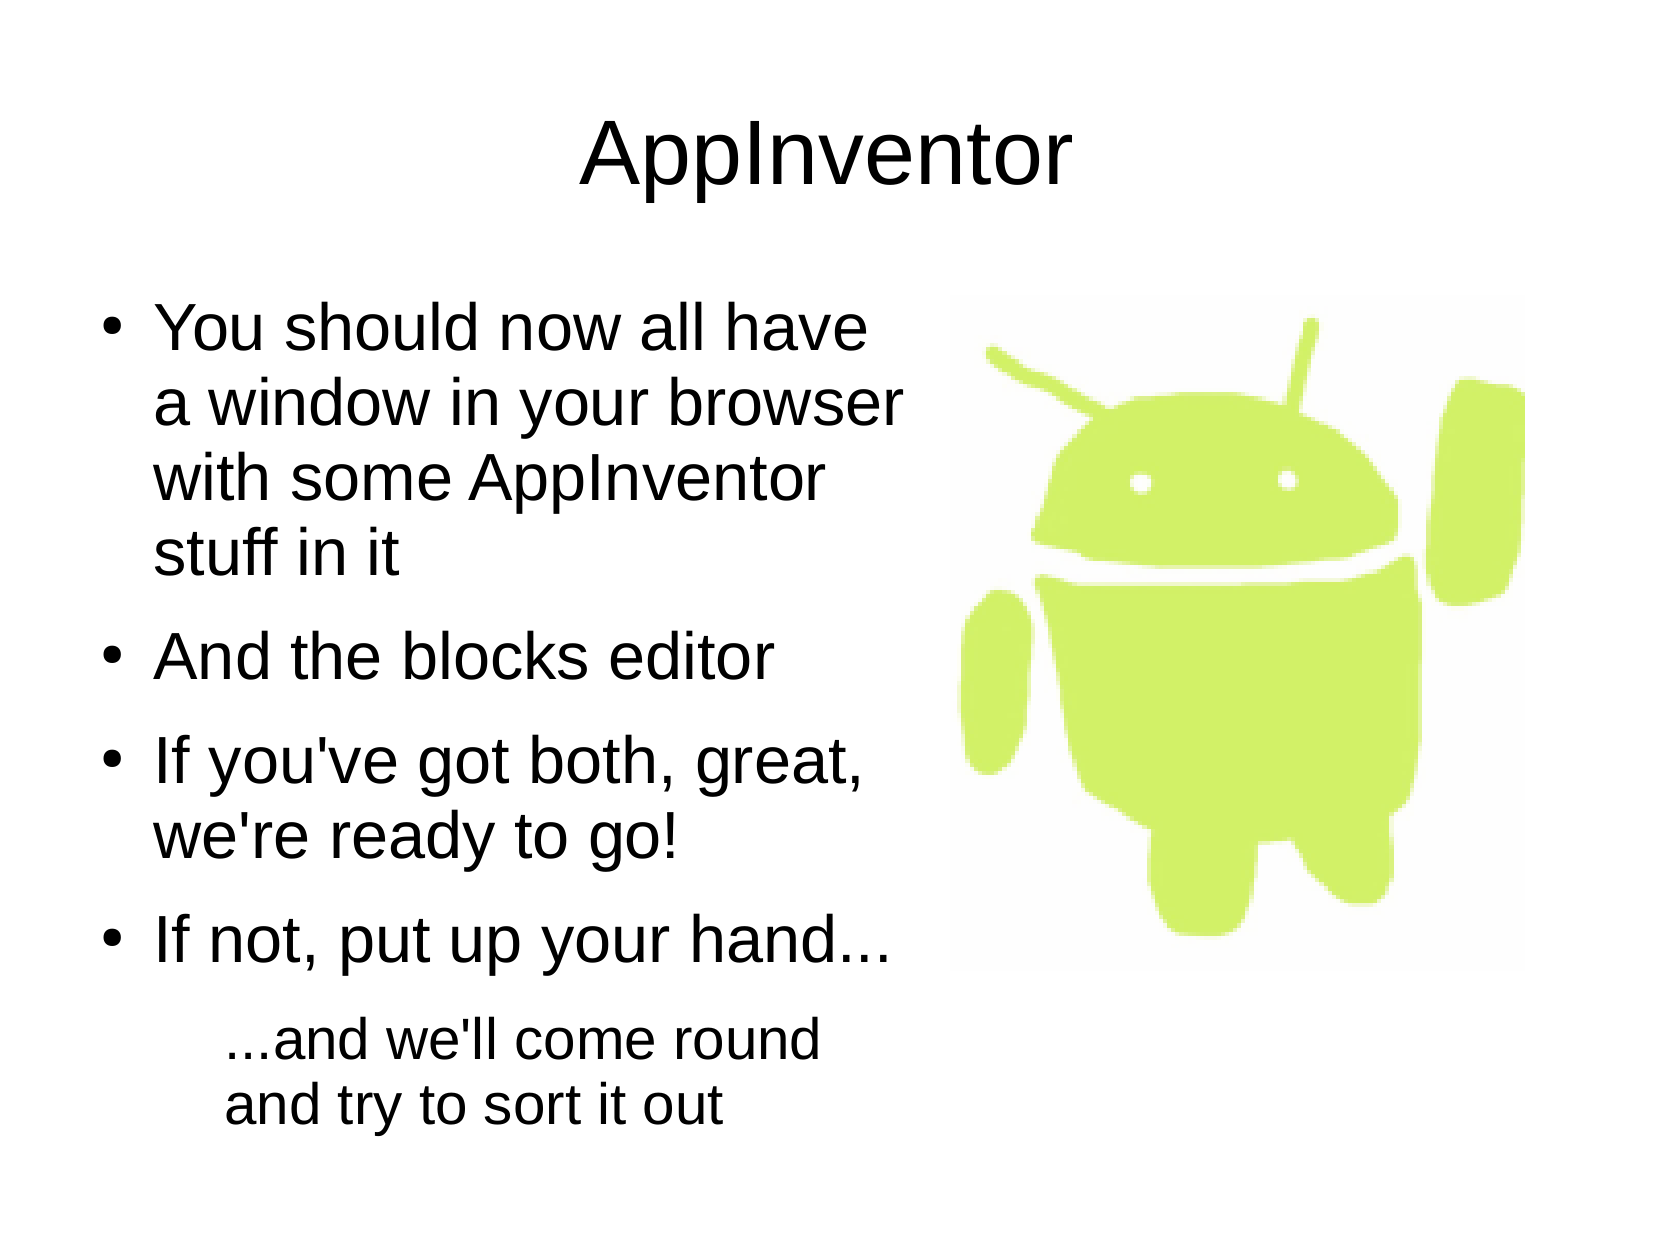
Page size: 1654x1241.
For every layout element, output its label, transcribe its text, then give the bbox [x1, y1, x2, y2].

list You should now all have a window in your browser with some AppInventor stuff in it And the blocks editor If you've got both, great, we're ready to go! If not, put up your hand... ...and we'll come round and try to sort it out [82, 290, 916, 1156]
picture [950, 295, 1542, 971]
title AppInventor [82, 49, 1571, 257]
